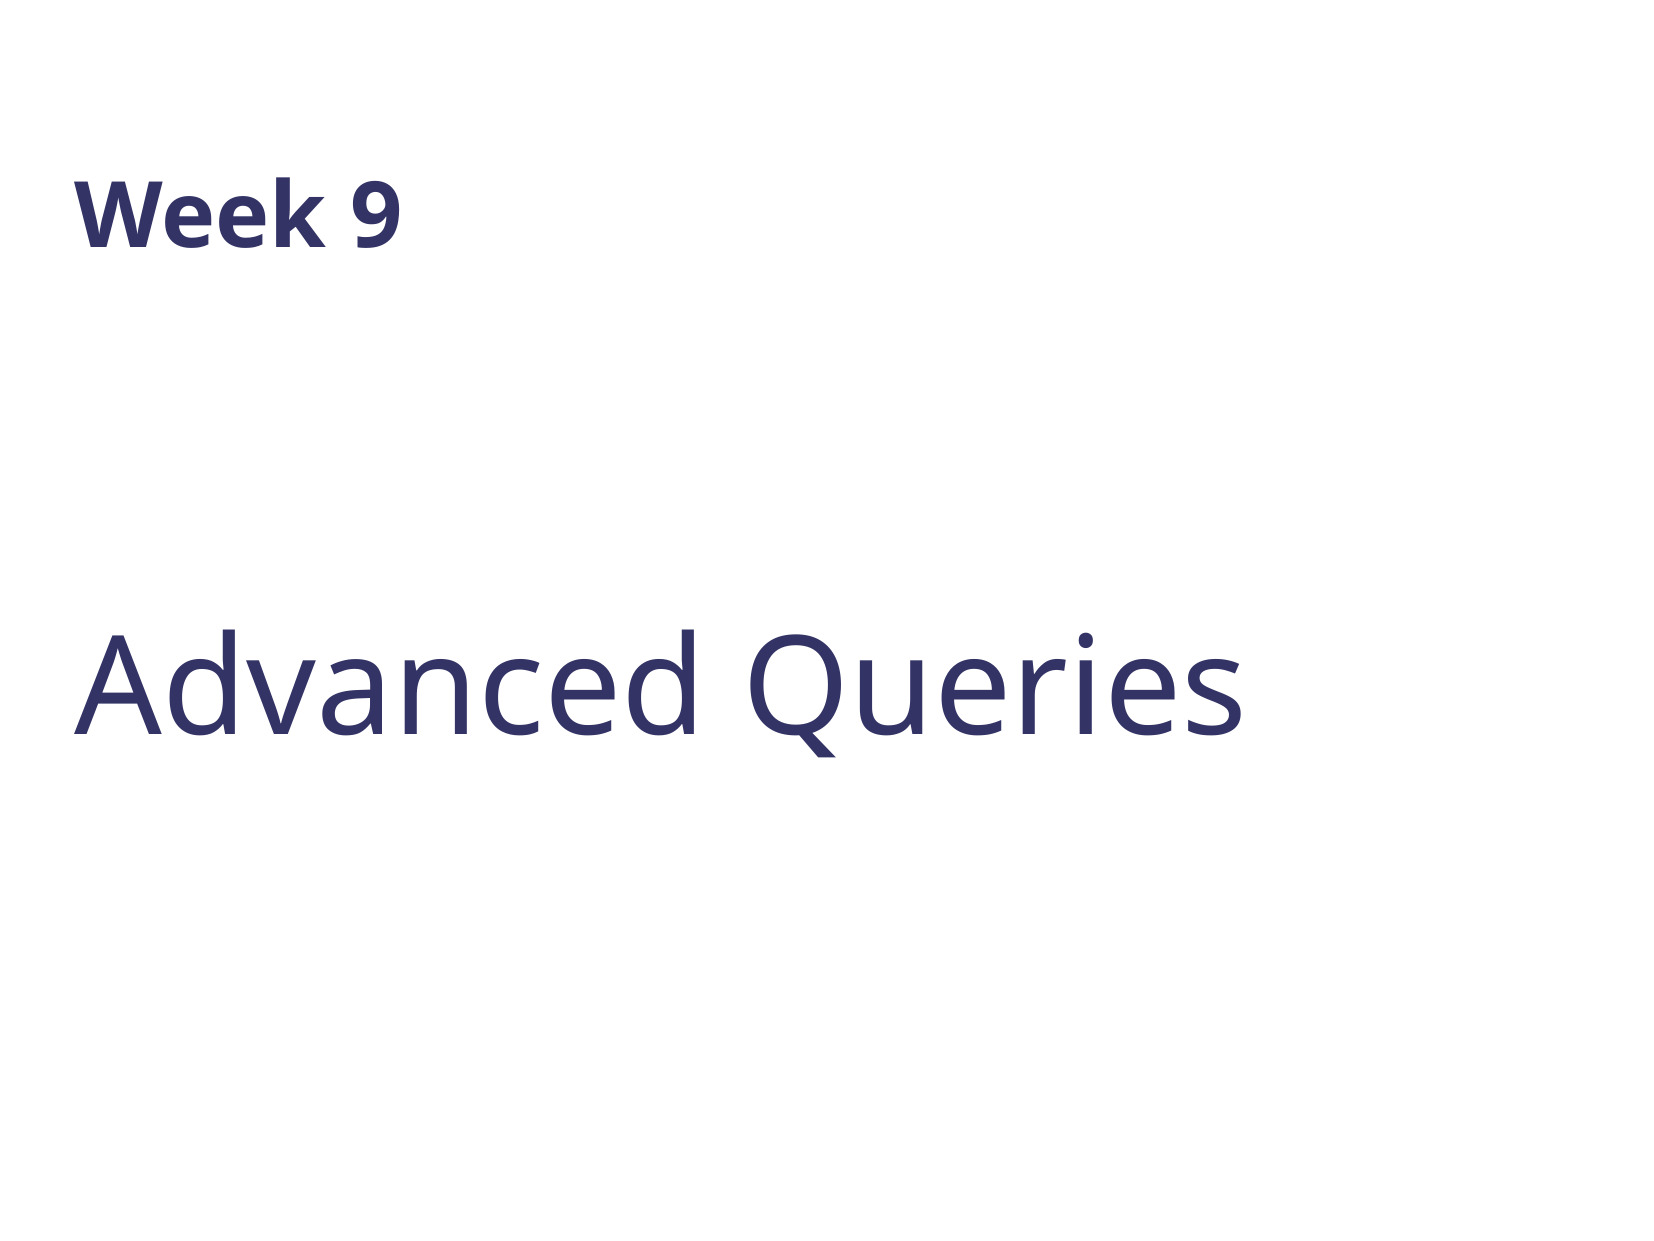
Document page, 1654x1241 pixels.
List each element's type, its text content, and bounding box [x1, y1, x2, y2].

title Week 9 Advanced Queries [74, 150, 1651, 1163]
